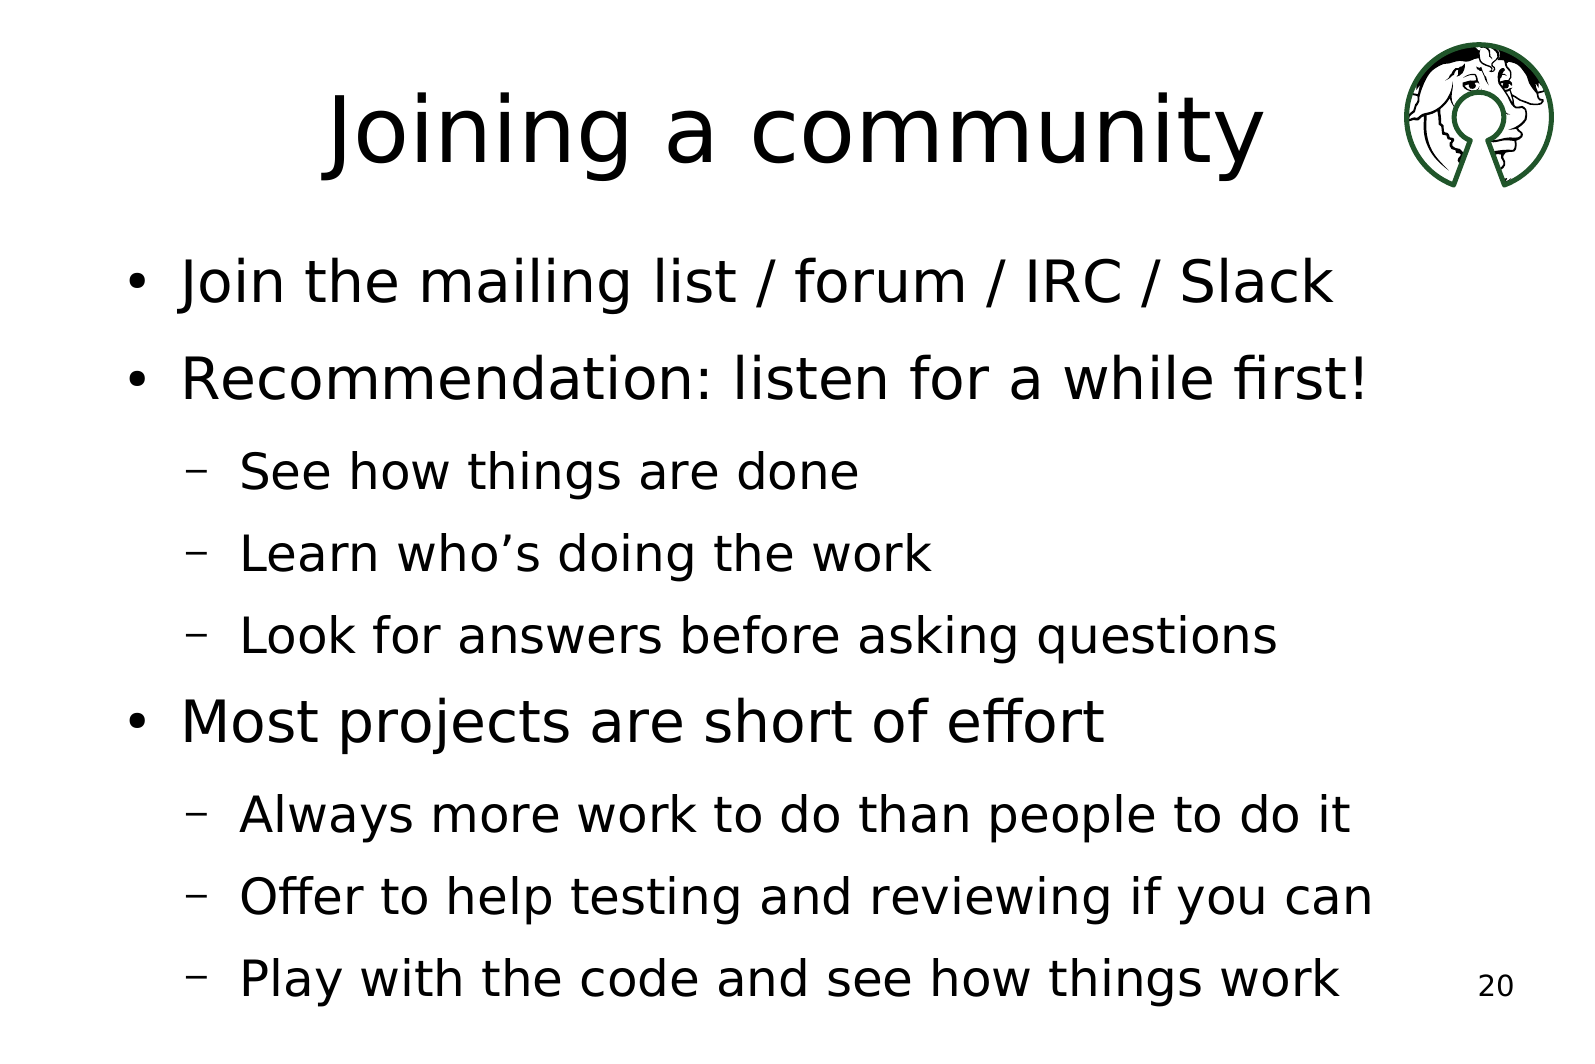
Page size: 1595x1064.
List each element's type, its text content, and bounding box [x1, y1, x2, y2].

title Joining a community [79, 42, 1515, 220]
list Join the mailing list / forum / IRC / Slack Recommendation: listen for a while first! See how things are done Learn who’s doing the work Look for answers before asking questions Most projects are short of effort Always more work to do than people to do it Offer to help testing and reviewing if you can Play with the code and see how things work [79, 248, 1515, 1064]
